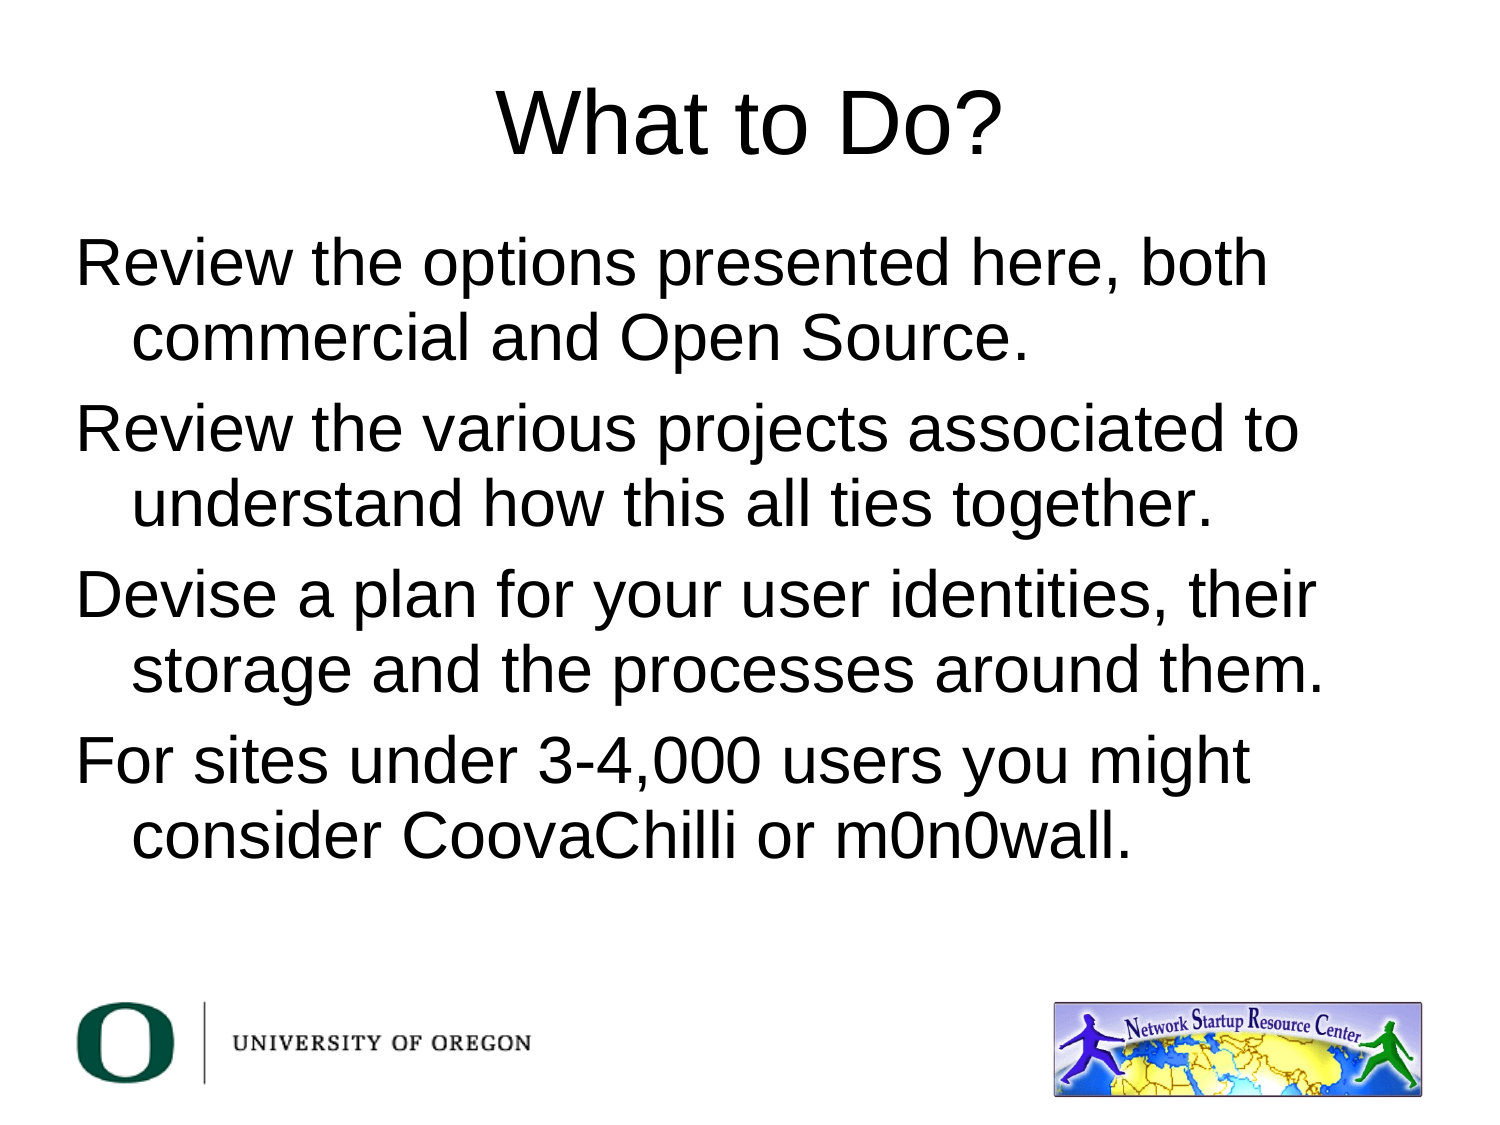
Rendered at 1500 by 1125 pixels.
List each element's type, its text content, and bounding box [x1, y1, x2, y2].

picture [1050, 999, 1426, 1100]
title What to Do? [75, 52, 1426, 193]
picture [62, 998, 546, 1088]
list Review the options presented here, both commercial and Open Source. Review the various projects associated to understand how this all ties together. Devise a plan for your user identities, their storage and the processes around them. For sites under 3-4,000 users you might consider CoovaChilli or m0n0wall. [75, 224, 1426, 948]
